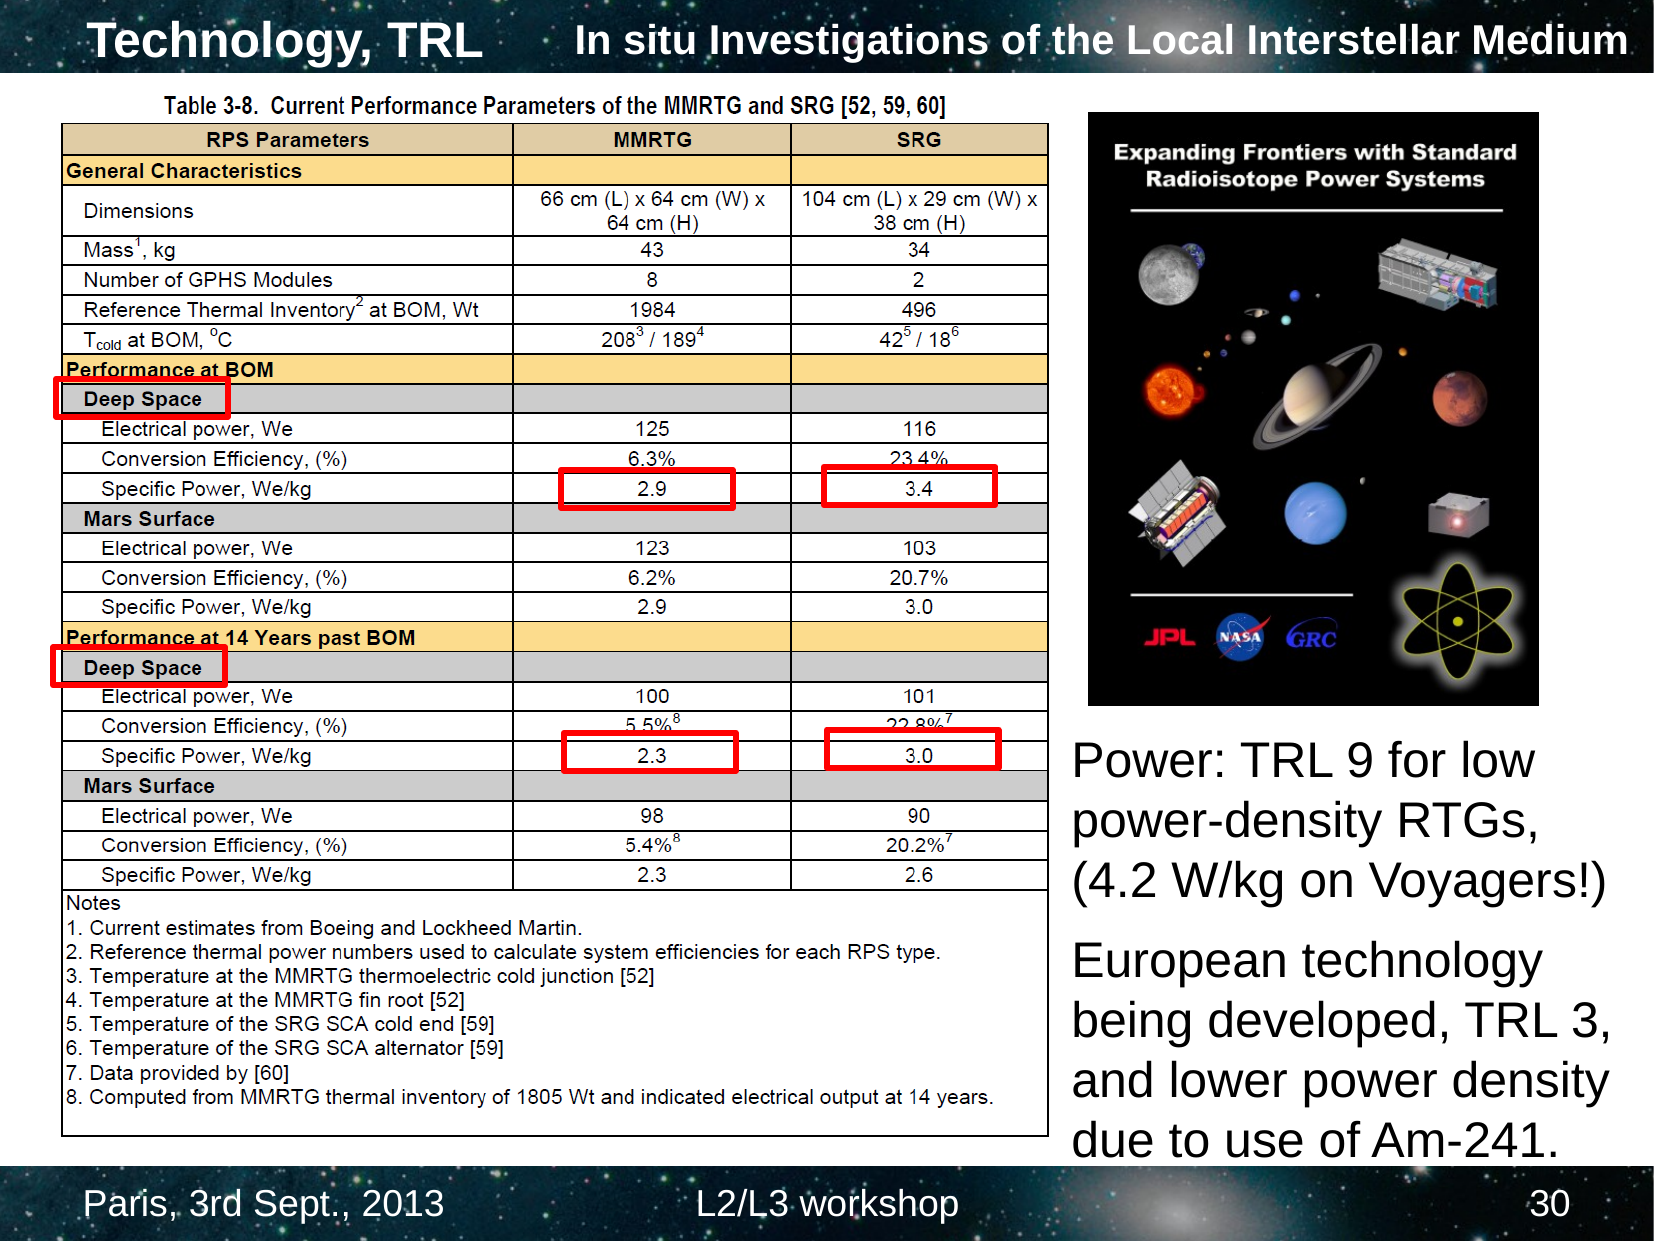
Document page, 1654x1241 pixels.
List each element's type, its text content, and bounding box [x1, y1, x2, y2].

picture [416, 0, 1654, 73]
picture [59, 382, 225, 414]
text_box Power: TRL 9 for low power-density RTGs, (4.2 W/kg on Voyagers!) European technology being developed, TRL 3, and lower power density due to use of Am-241. [1056, 720, 1636, 1125]
picture [438, 1212, 443, 1222]
text_box Technology, TRL [71, 0, 499, 71]
picture [0, 0, 248, 73]
picture [56, 650, 222, 682]
picture [1088, 112, 1539, 706]
picture [0, 1166, 1654, 1241]
picture [428, 1193, 438, 1201]
picture [54, 91, 1057, 1142]
